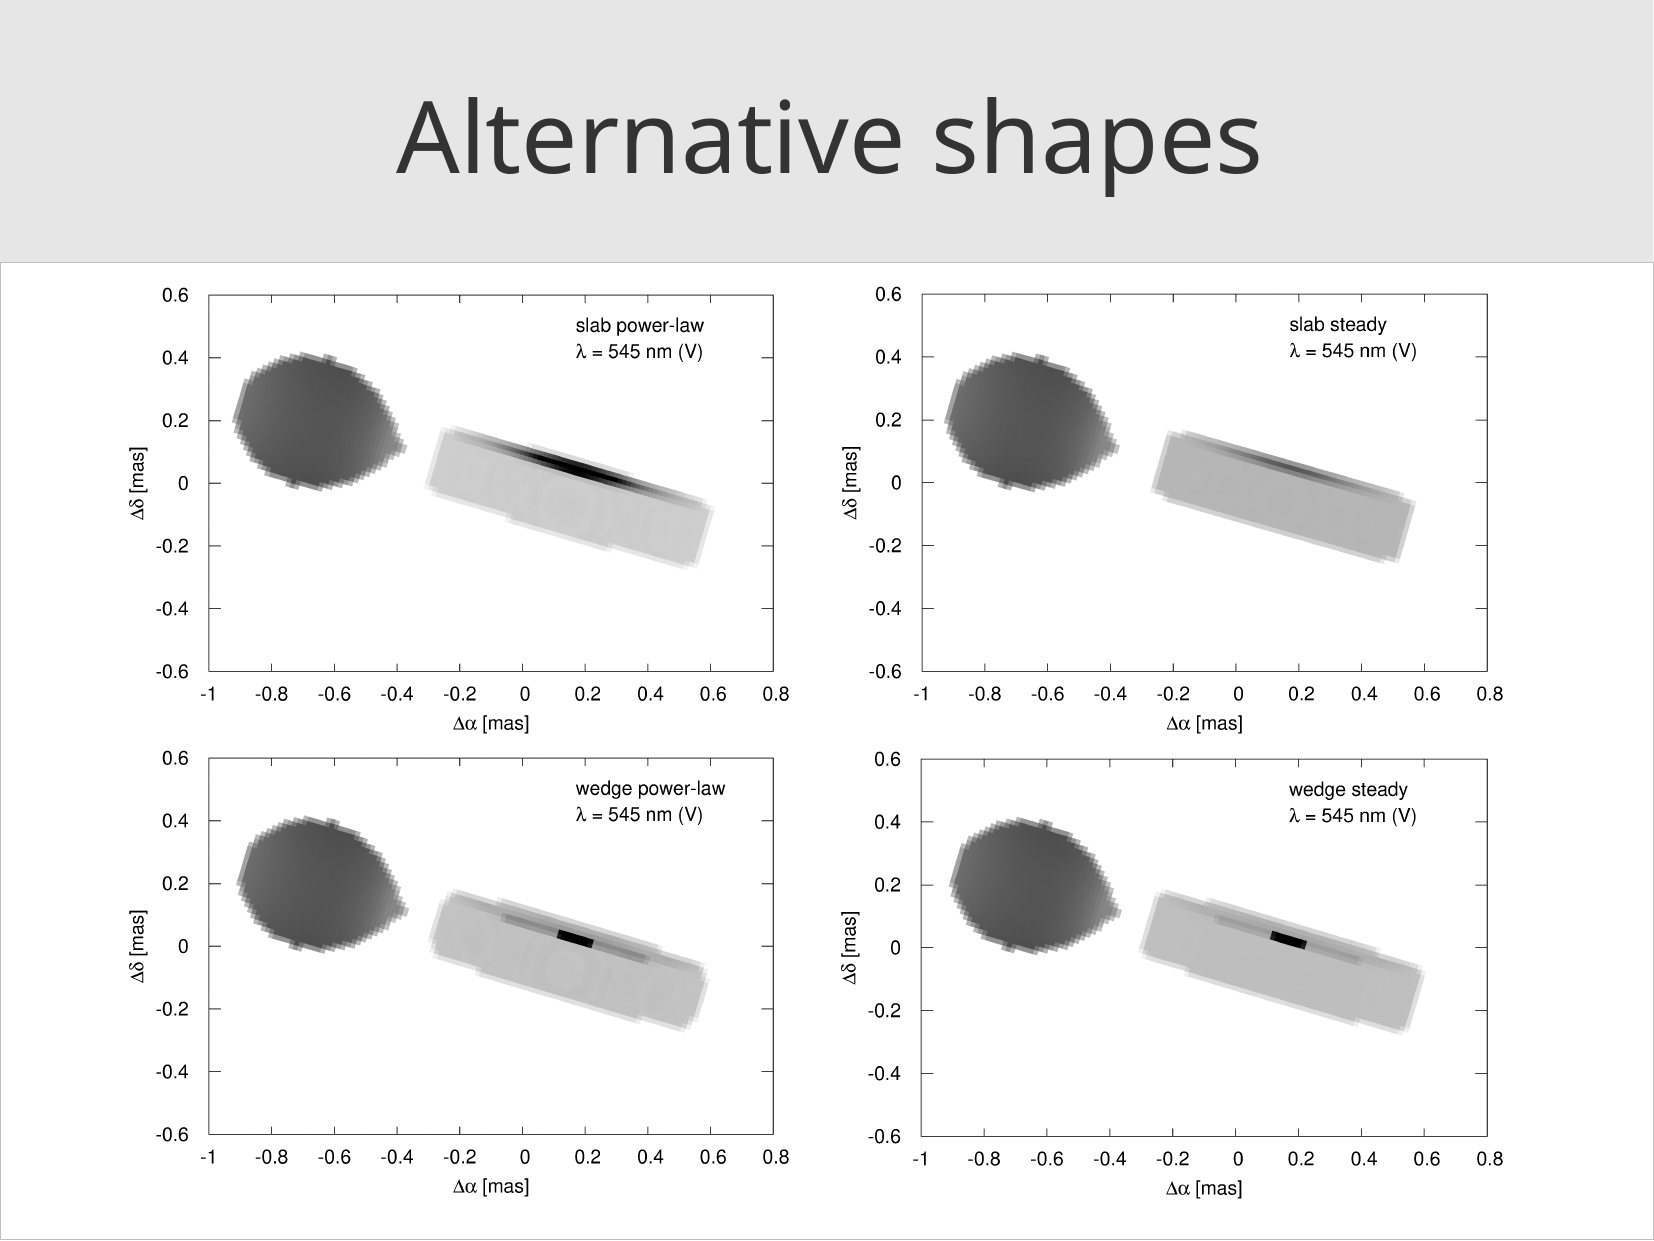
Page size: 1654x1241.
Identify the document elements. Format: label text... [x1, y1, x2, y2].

picture [127, 285, 795, 736]
picture [127, 748, 795, 1198]
picture [839, 749, 1509, 1201]
picture [840, 284, 1509, 735]
title Alternative shapes [124, 31, 1537, 239]
